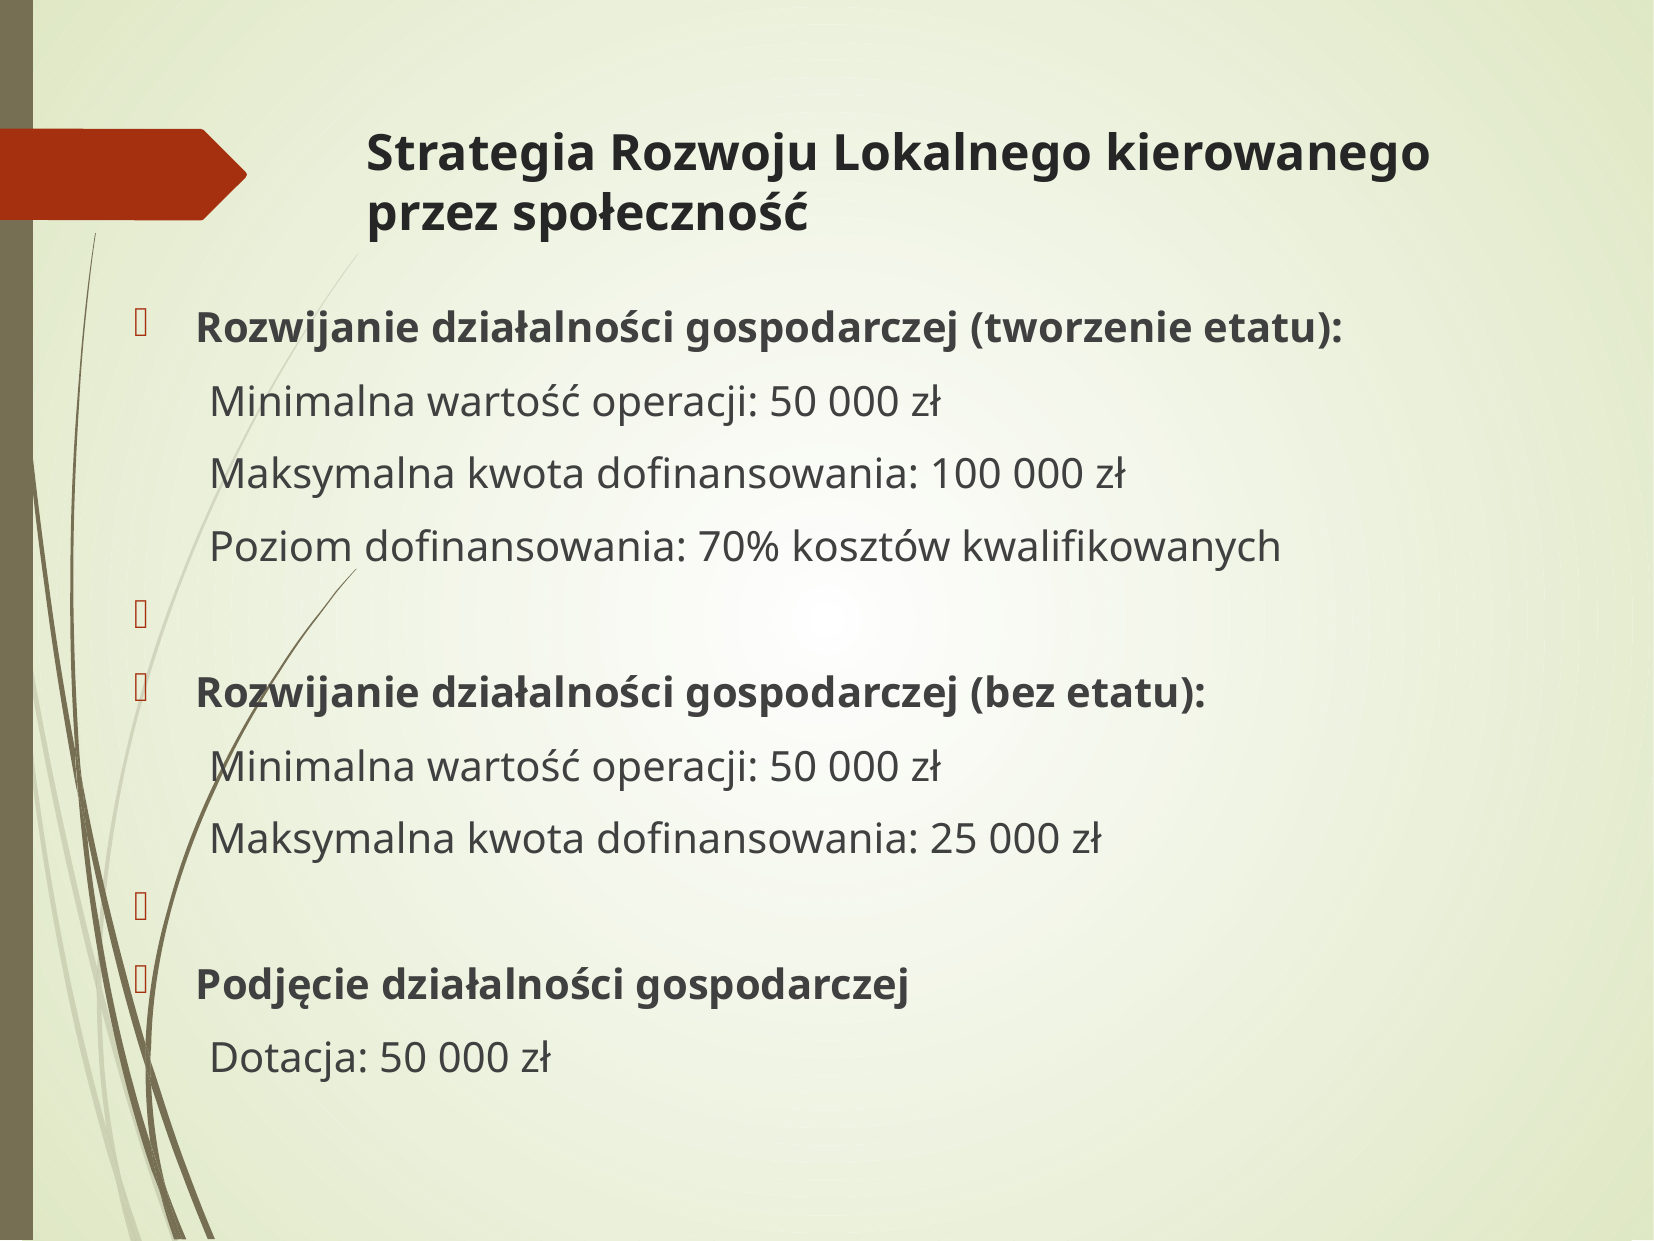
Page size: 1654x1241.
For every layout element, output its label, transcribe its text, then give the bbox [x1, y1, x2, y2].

title Strategia Rozwoju Lokalnego kierowanego przez społeczność [351, 112, 1544, 293]
list Rozwijanie działalności gospodarczej (tworzenie etatu): Minimalna wartość operacji: 50 000 zł Maksymalna kwota dofinansowania: 100 000 zł Poziom dofinansowania: 70% kosztów kwalifikowanych Rozwijanie działalności gospodarczej (bez etatu): Minimalna wartość operacji: 50 000 zł Maksymalna kwota dofinansowania: 25 000 zł Podjęcie działalności gospodarczej Dotacja: 50 000 zł [118, 293, 1544, 1179]
